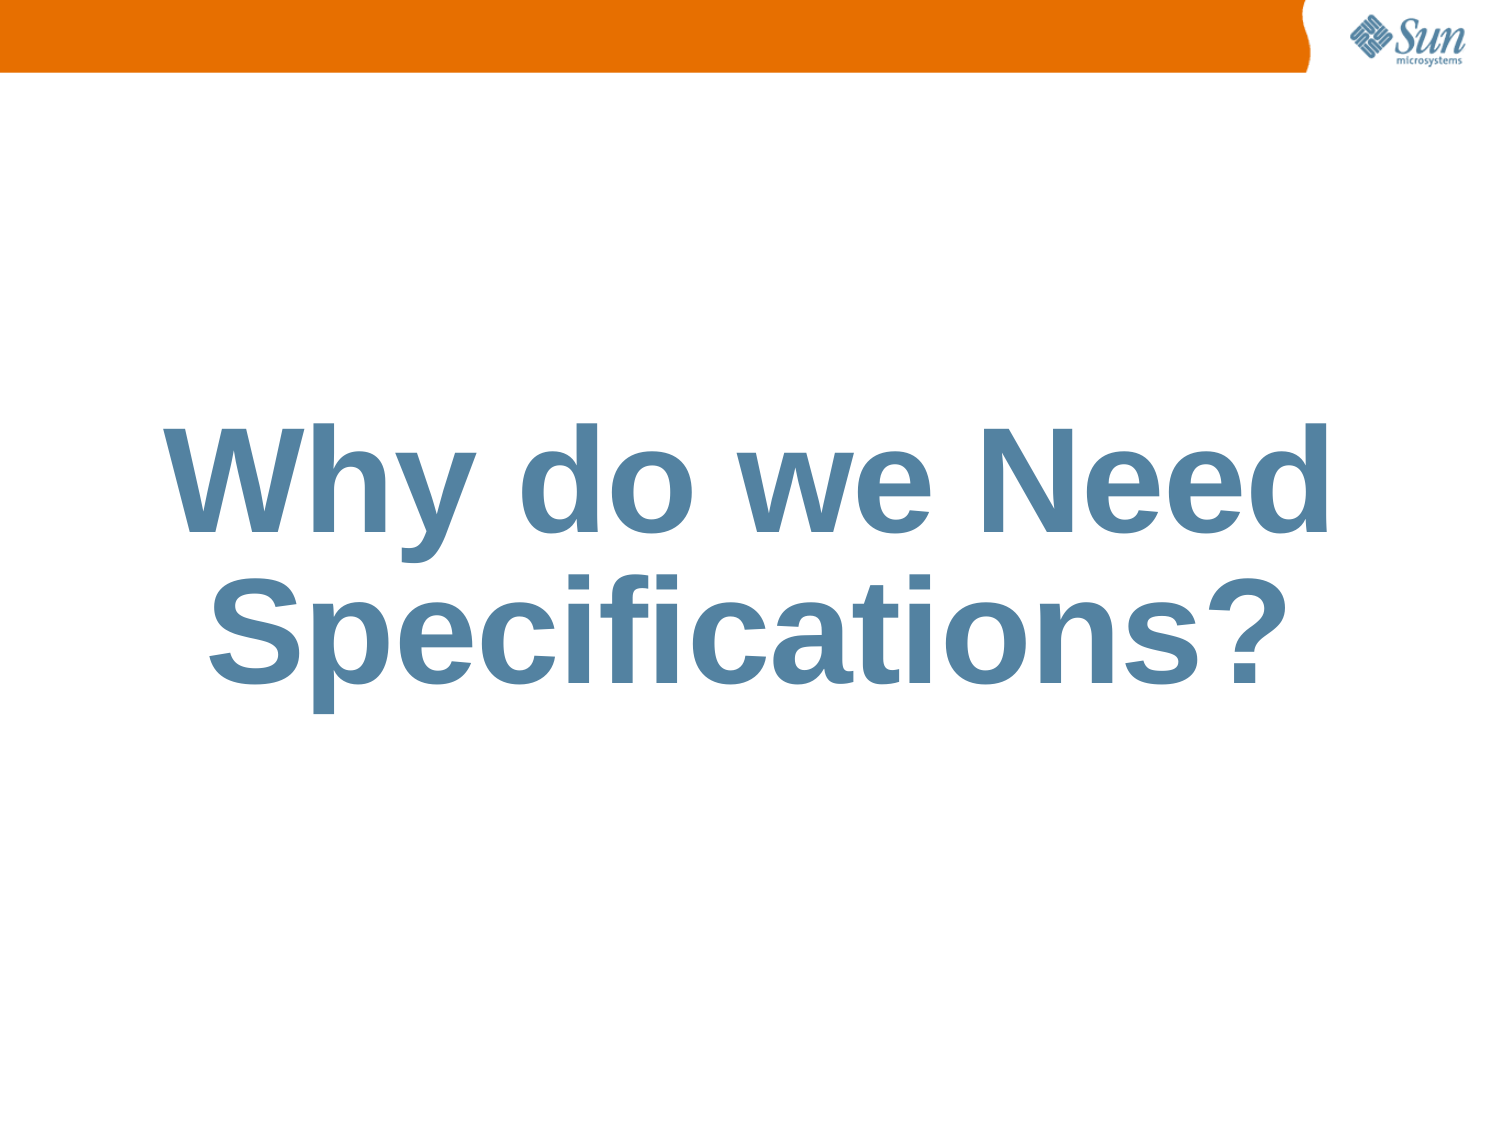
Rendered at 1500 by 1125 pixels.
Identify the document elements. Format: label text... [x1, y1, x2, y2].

text_box Why do we Need Specifications? [0, 0, 1500, 1125]
